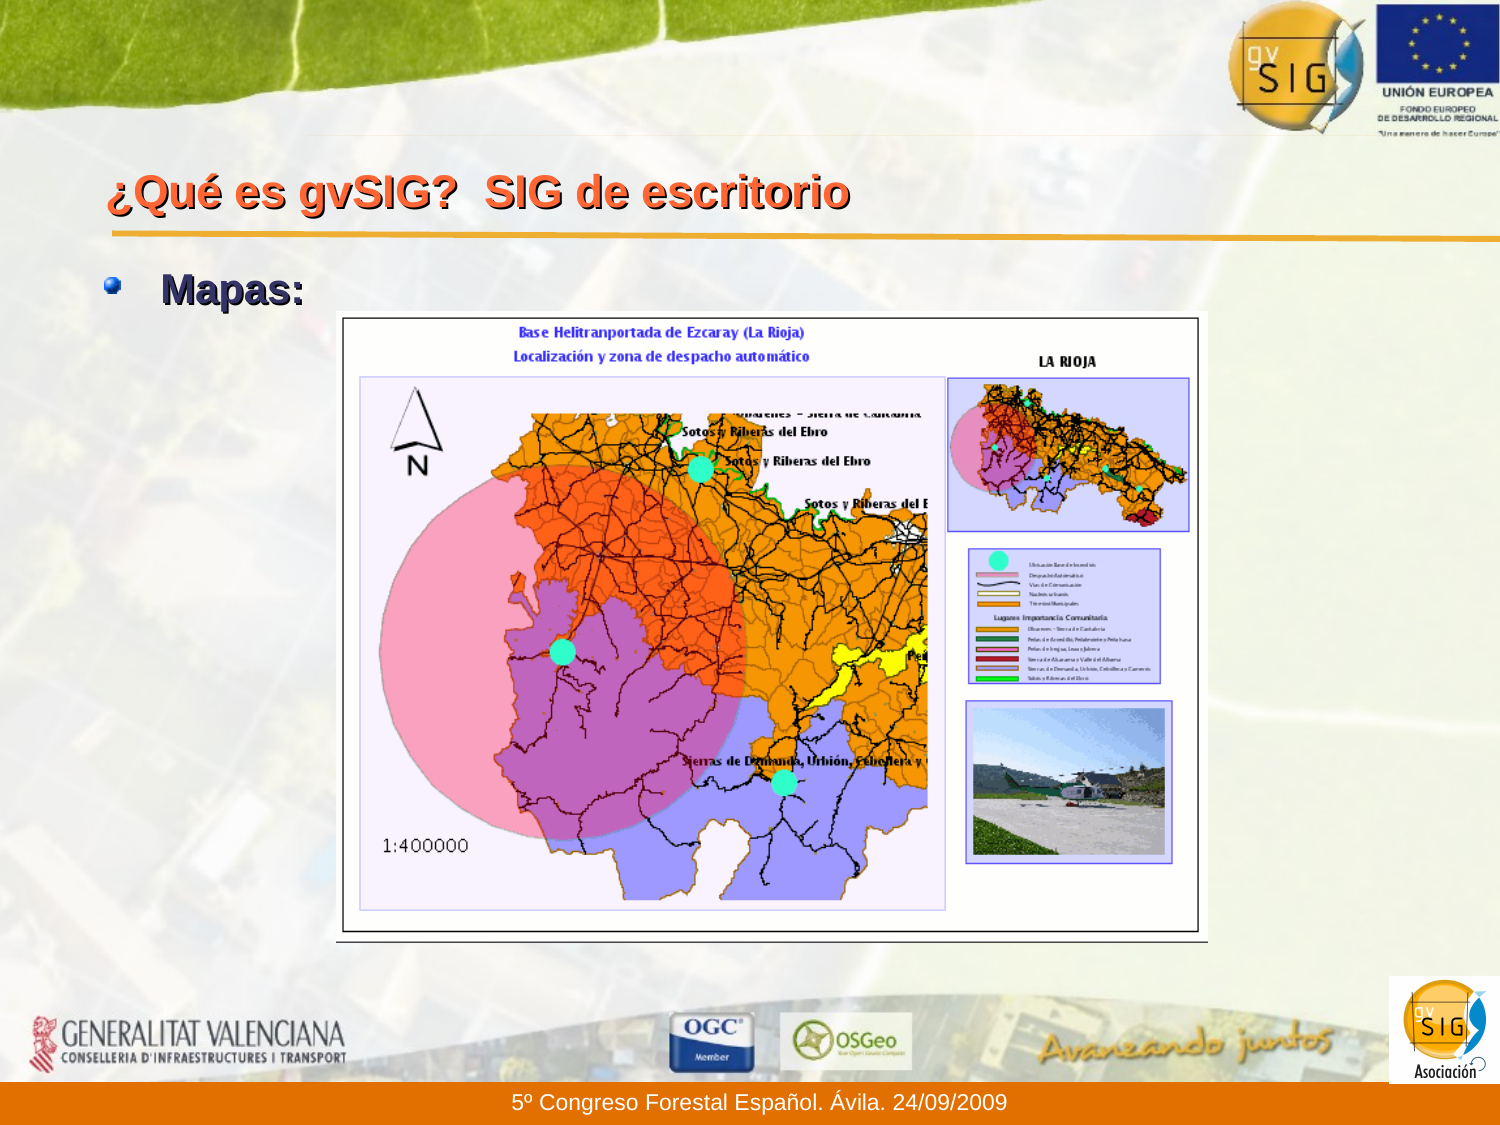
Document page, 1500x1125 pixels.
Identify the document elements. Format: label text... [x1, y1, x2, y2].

picture [0, 0, 1500, 1084]
text_box Mapas: [104, 199, 1500, 812]
text_box ¿Qué es gvSIG? SIG de escritorio [105, 167, 969, 255]
